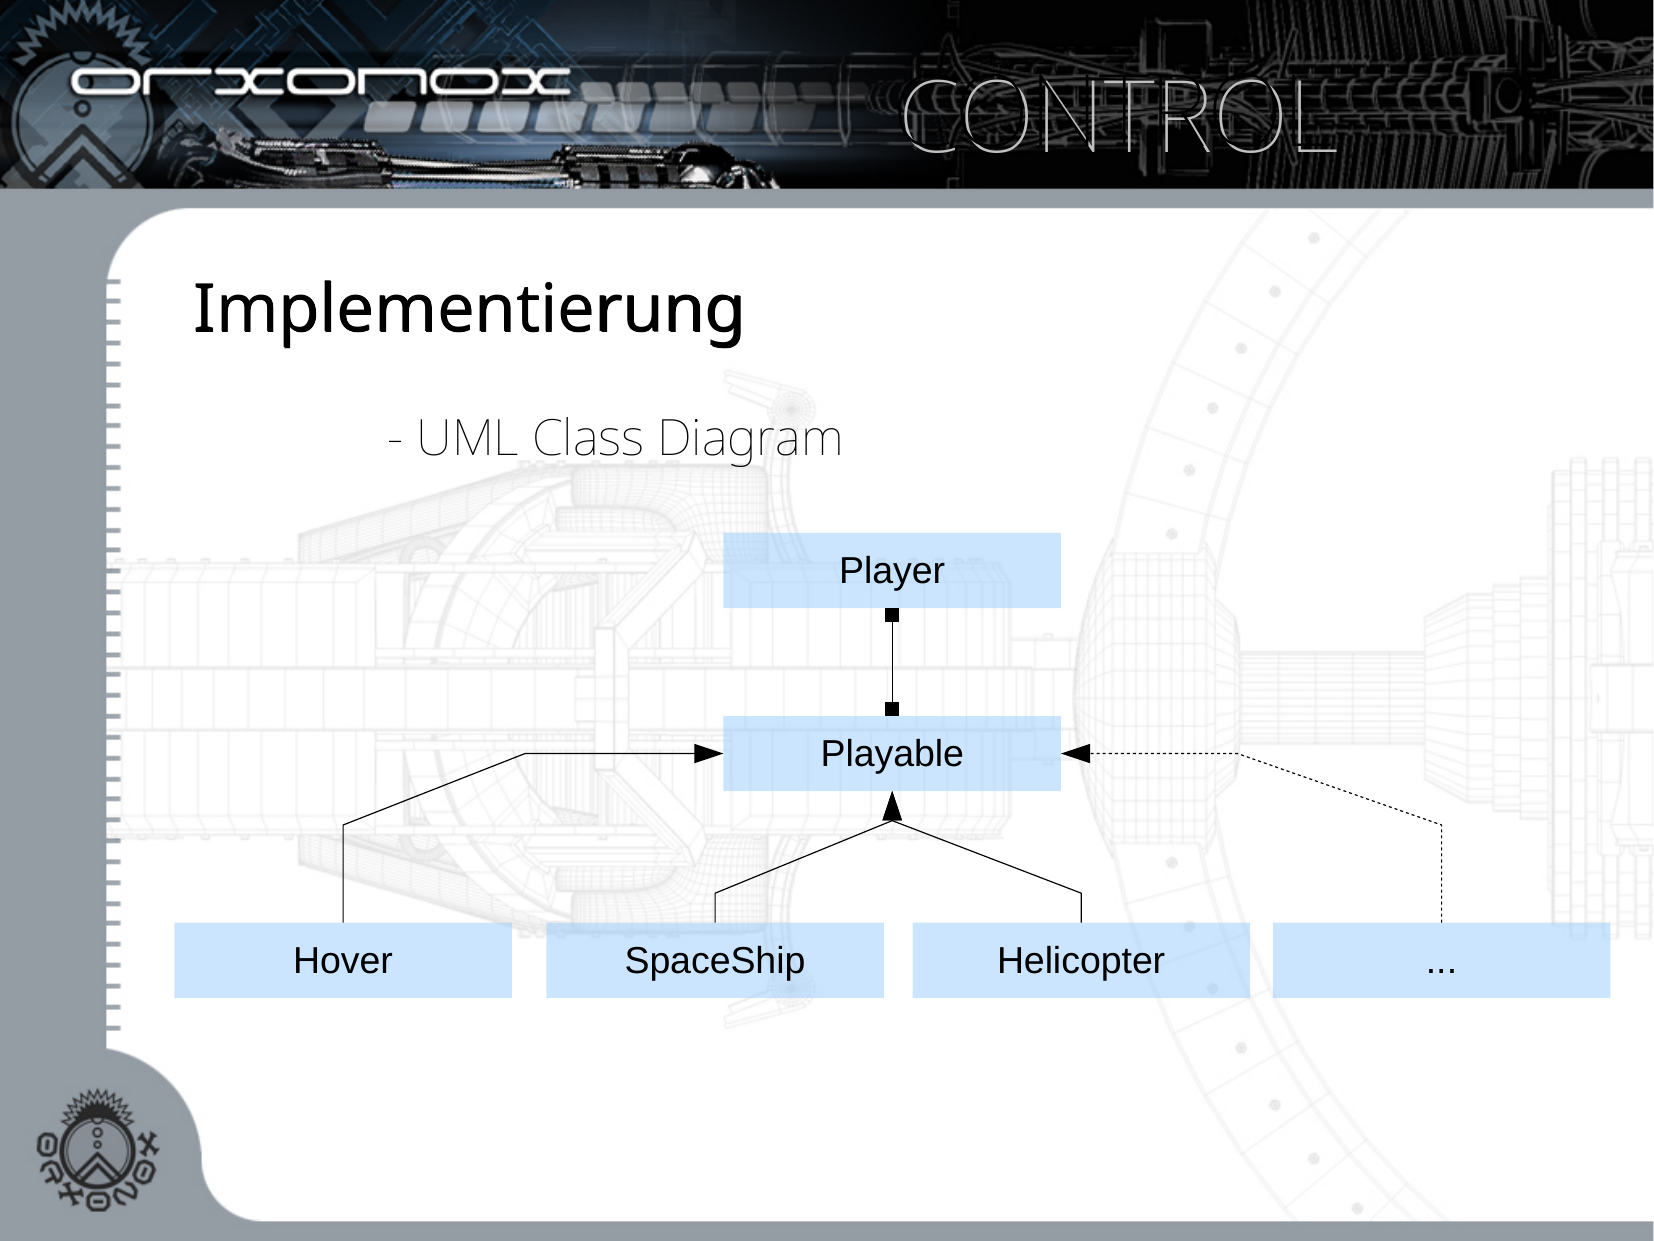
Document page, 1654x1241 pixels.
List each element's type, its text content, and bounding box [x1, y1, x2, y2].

text_box Hover [174, 922, 512, 998]
text_box ... [1272, 922, 1611, 998]
text_box Player [723, 532, 1061, 609]
text_box - UML Class Diagram [337, 394, 1613, 464]
text_box Playable [723, 716, 1061, 792]
text_box SpaceShip [546, 922, 884, 998]
text_box Implementierung [193, 260, 1501, 288]
text_box CONTROL [842, 32, 1543, 156]
text_box Helicopter [912, 922, 1251, 998]
picture [0, 0, 1654, 1241]
